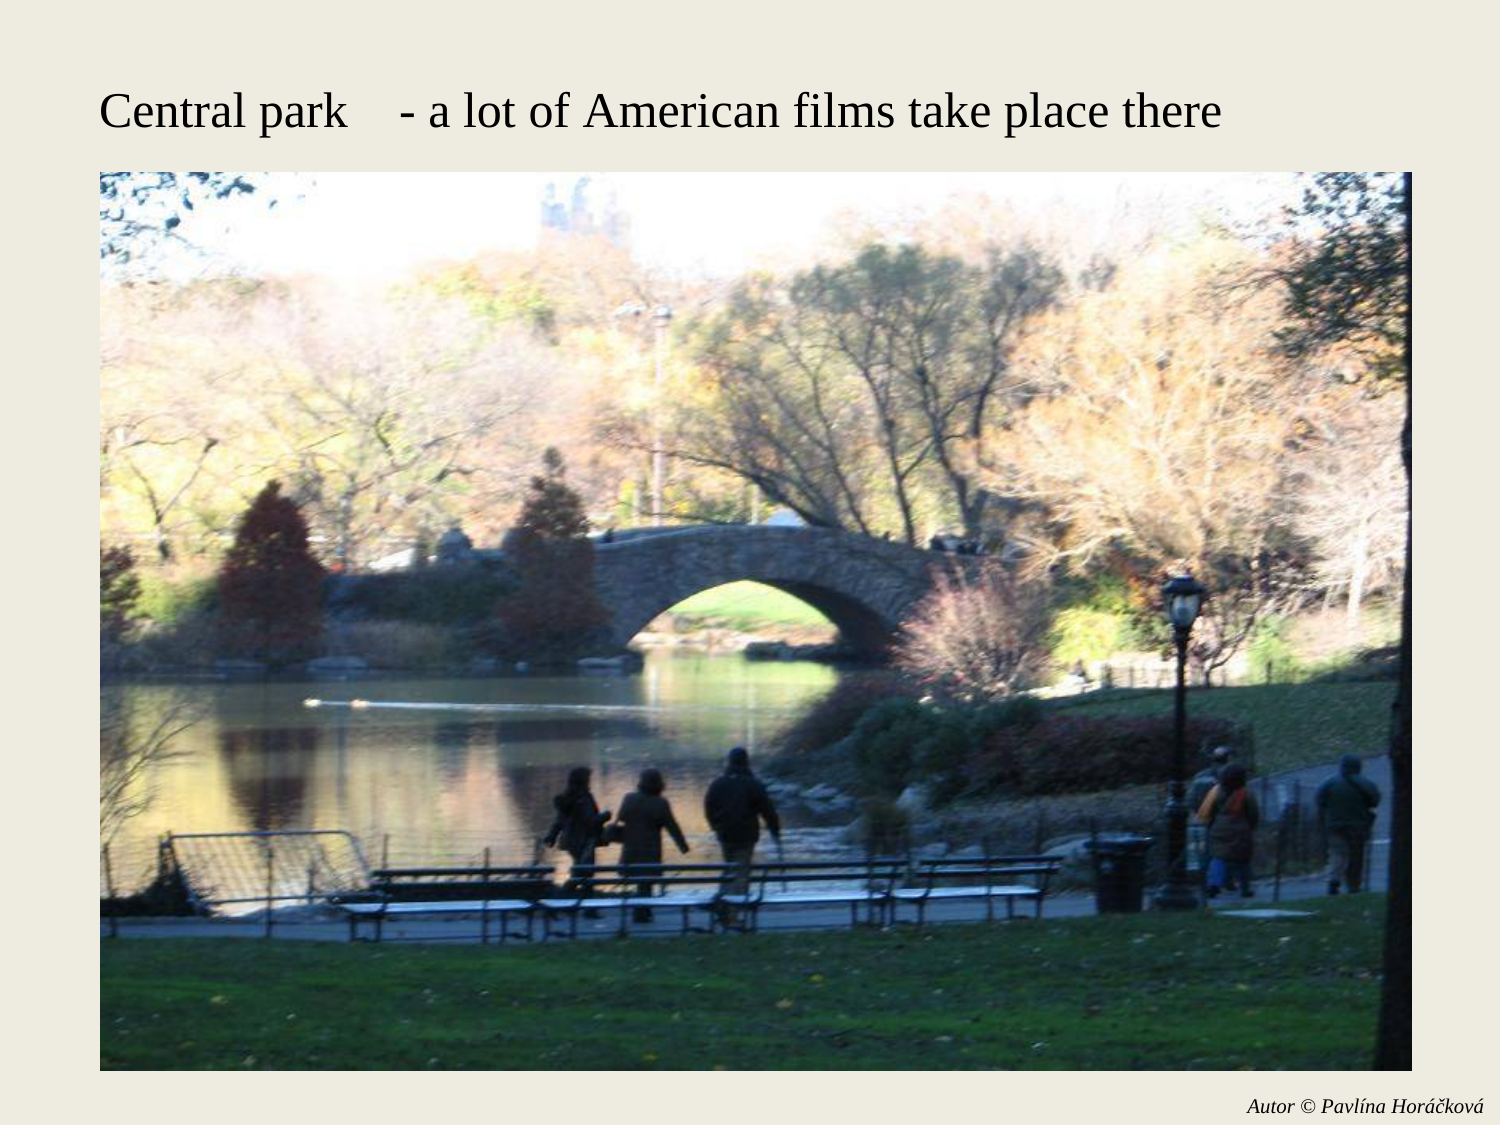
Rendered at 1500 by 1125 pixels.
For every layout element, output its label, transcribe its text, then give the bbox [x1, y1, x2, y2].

text_box Autor © Pavlína Horáčková [1232, 1084, 1500, 1125]
text_box Central park - a lot of American films take place there [84, 69, 1248, 146]
picture [100, 172, 1412, 1071]
